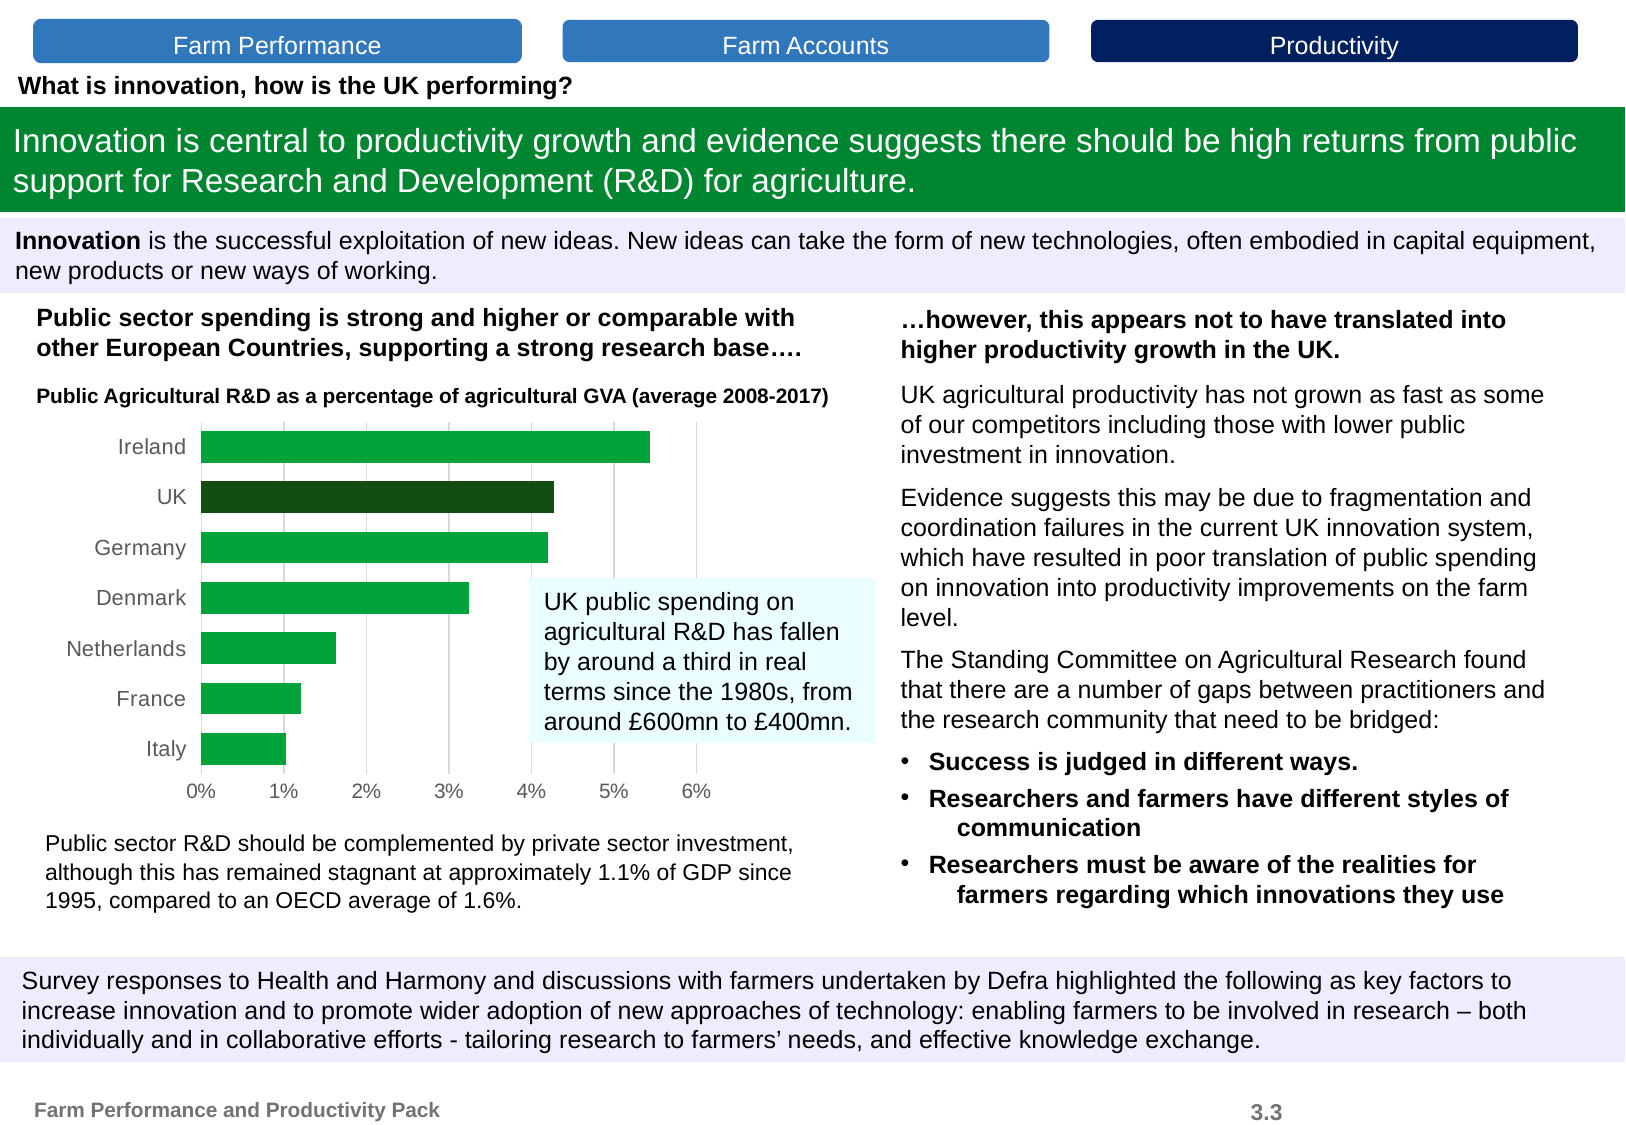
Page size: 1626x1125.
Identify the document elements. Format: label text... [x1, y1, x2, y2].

chart [52, 413, 725, 812]
text_box Farm Performance and Productivity Pack [34, 1097, 440, 1122]
text_box Farm Accounts [562, 19, 1050, 63]
text_box Innovation is the successful exploitation of new ideas. New ideas can take the form of new technologies, often embodied in capital equipment, new products or new ways of working. [0, 218, 1625, 293]
text_box …however, this appears not to have translated into higher productivity growth in the UK. [886, 296, 1598, 371]
text_box UK public spending on agricultural R&D has fallen by around a third in real terms since the 1980s, from around £600mn to £400mn. [529, 578, 876, 743]
text_box UK agricultural productivity has not grown as fast as some of our competitors including those with lower public investment in innovation. Evidence suggests this may be due to fragmentation and coordination failures in the current UK innovation system, which have resulted in poor translation of public spending on innovation into productivity improvements on the farm level. The Standing Committee on Agricultural Research found that there are a number of gaps between practitioners and the research community that need to be bridged: Success is judged in different ways. Researchers and farmers have different styles of communication Researchers must be aware of the realities for farmers regarding which innovations they use [886, 371, 1578, 916]
text_box Public sector spending is strong and higher or comparable with other European Countries, supporting a strong research base…. [21, 293, 853, 370]
text_box Innovation is central to productivity growth and evidence suggests there should be high returns from public support for Research and Development (R&D) for agriculture. [0, 107, 1625, 212]
text_box Public sector R&D should be complemented by private sector investment, although this has remained stagnant at approximately 1.1% of GDP since 1995, compared to an OECD average of 1.6%. [30, 821, 843, 921]
text_box Farm Performance [34, 19, 521, 63]
text_box Public Agricultural R&D as a percentage of agricultural GVA (average 2008-2017) [21, 374, 852, 416]
text_box Survey responses to Health and Harmony and discussions with farmers undertaken by Defra highlighted the following as key factors to increase innovation and to promote wider adoption of new approaches of technology: enabling farmers to be involved in research – both individually and in collaborative efforts - tailoring research to farmers’ needs, and effective knowledge exchange. [0, 957, 1625, 1062]
text_box 3.3 [1235, 1081, 1602, 1125]
text_box What is innovation, how is the UK performing? [3, 61, 596, 107]
text_box Productivity [1091, 19, 1578, 63]
